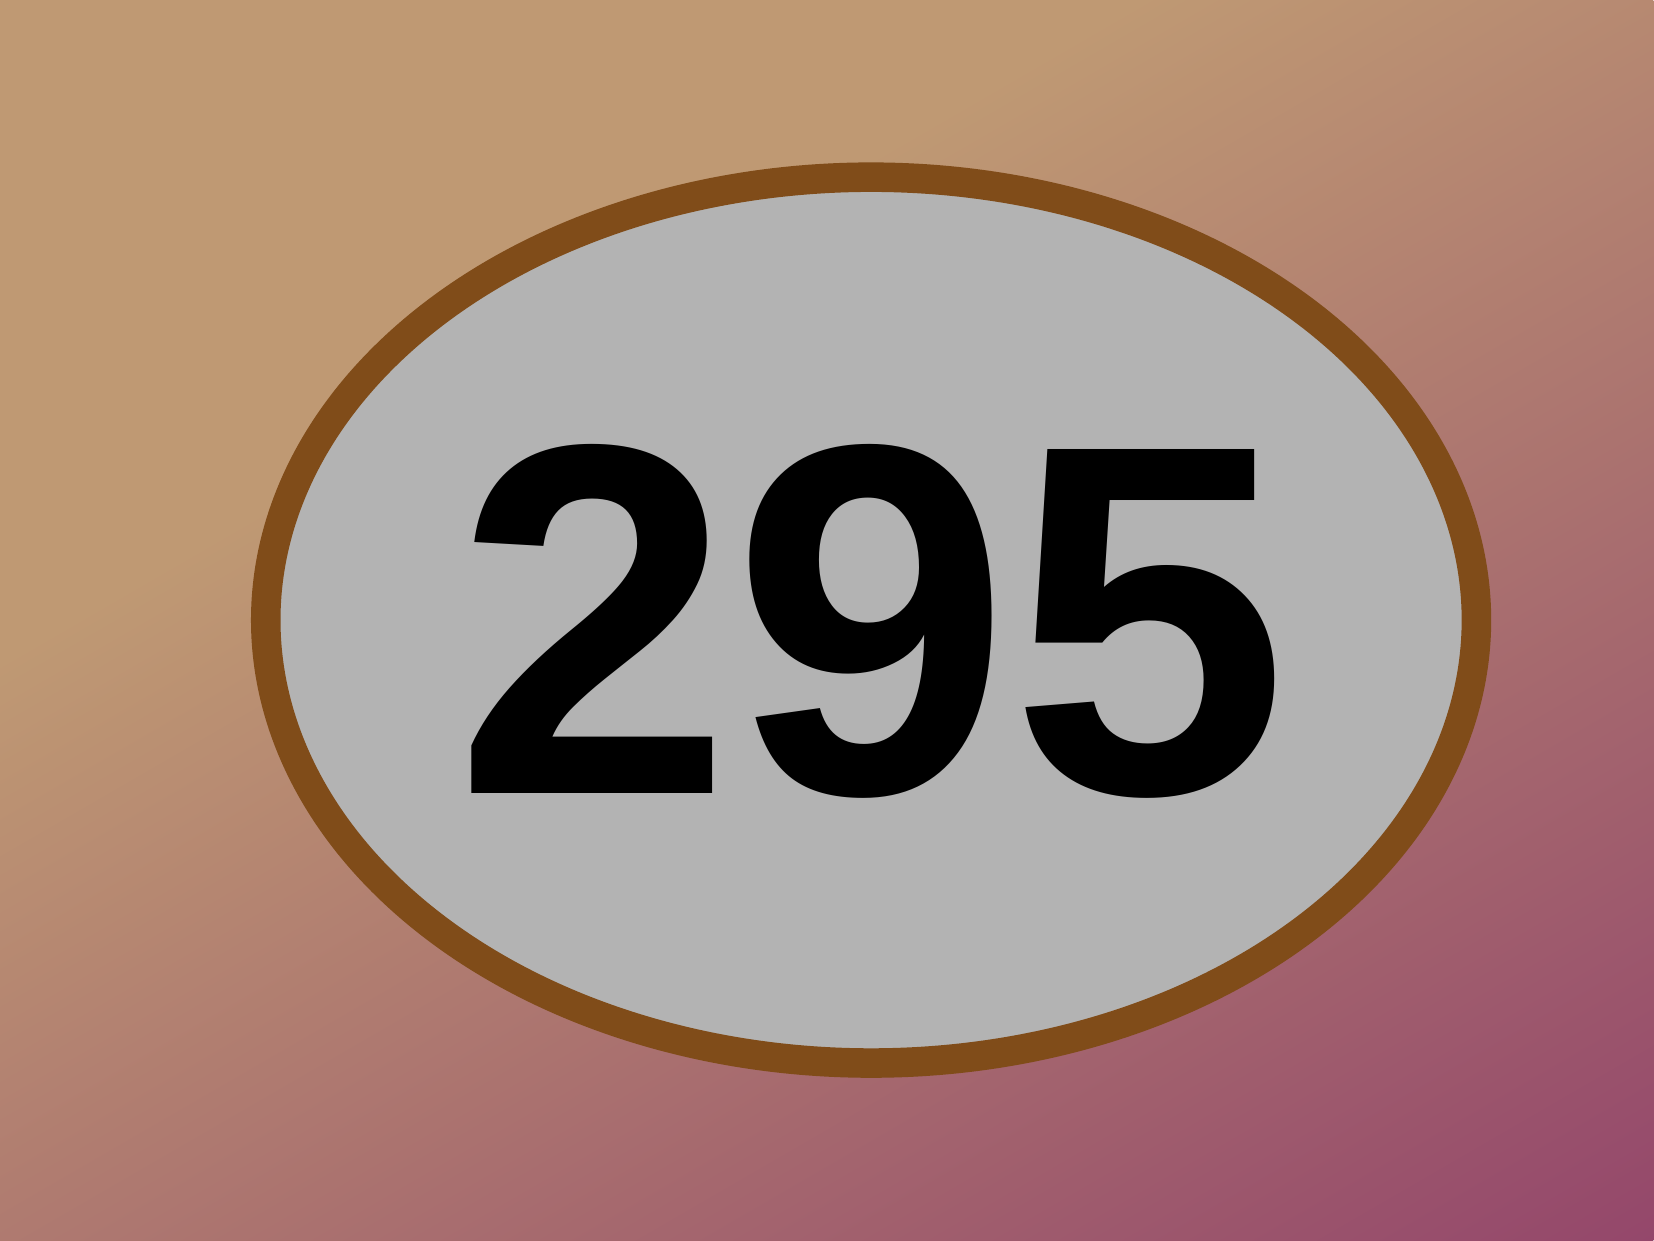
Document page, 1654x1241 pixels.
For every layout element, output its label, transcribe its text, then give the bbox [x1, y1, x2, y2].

text_box 295 [265, 177, 1477, 1064]
